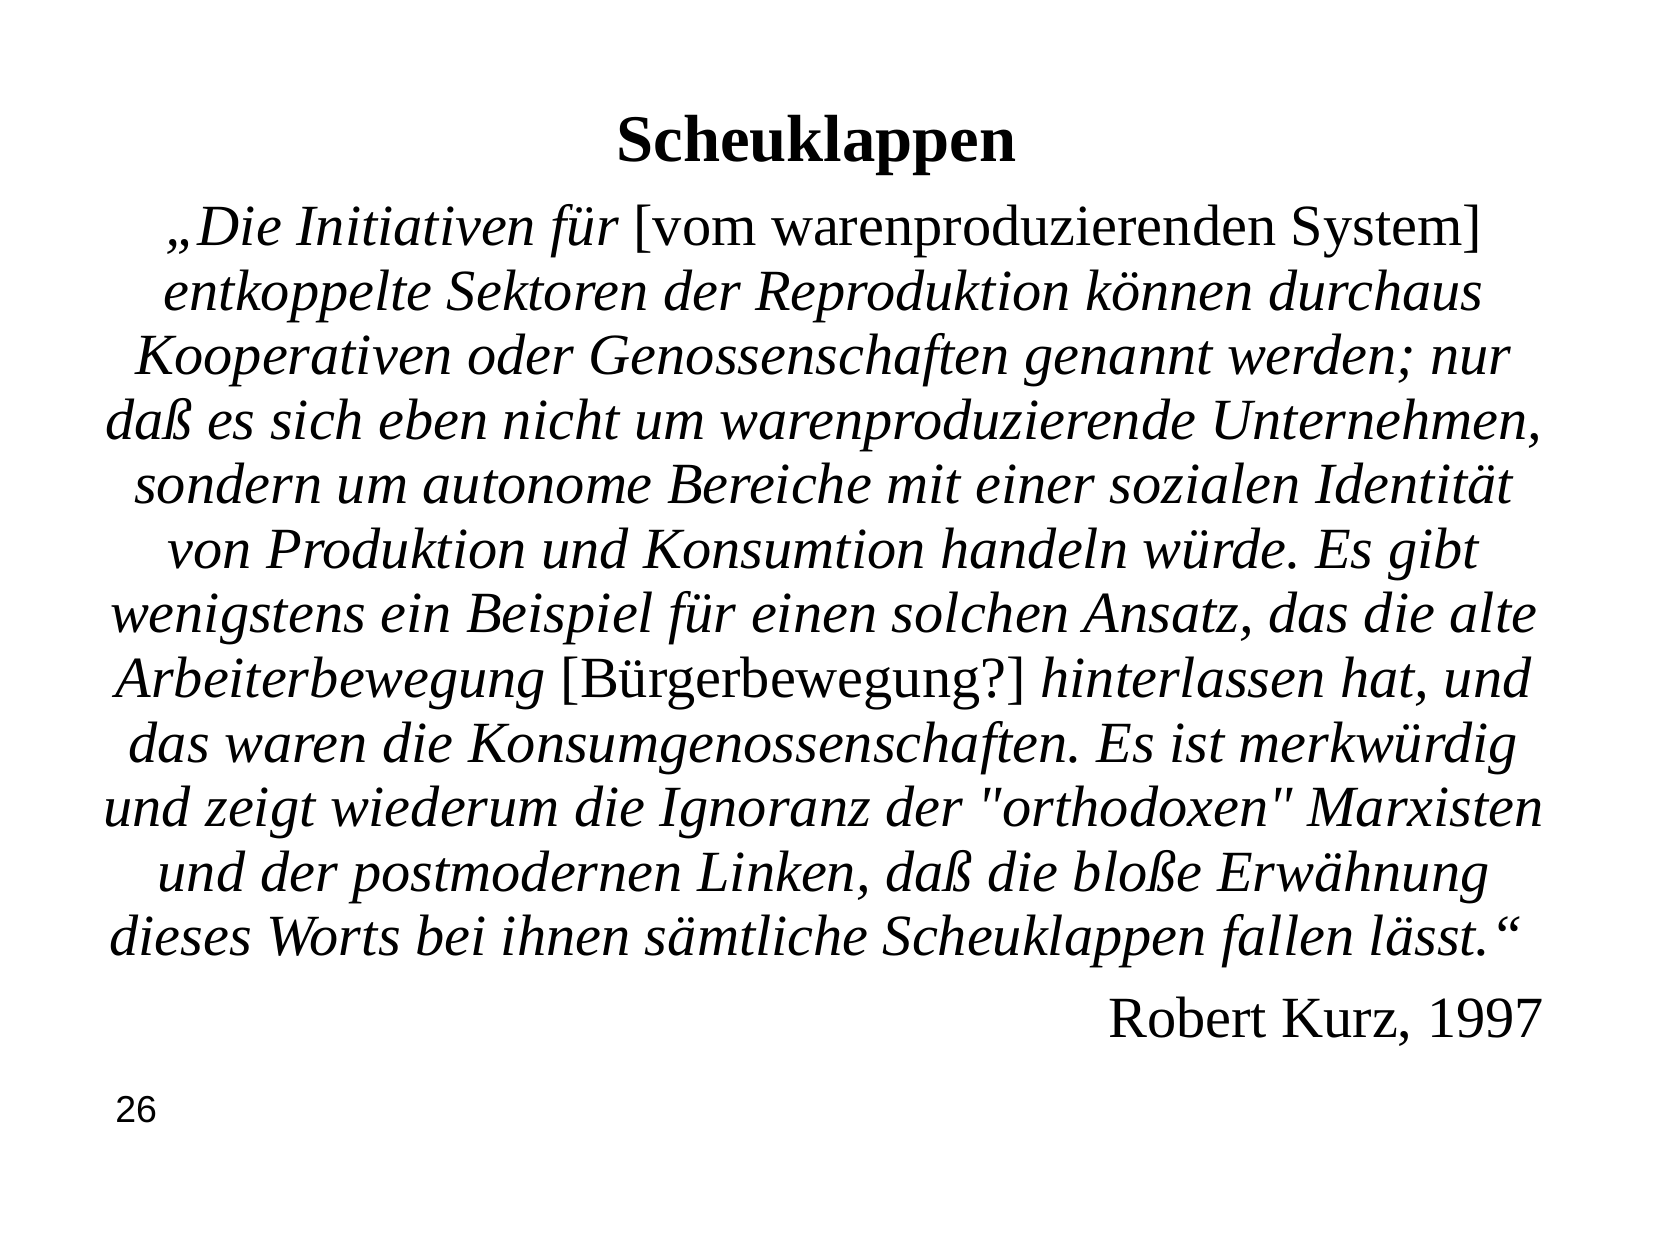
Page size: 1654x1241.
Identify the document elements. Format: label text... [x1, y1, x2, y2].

text_box <Nummer> [100, 1081, 318, 1152]
text_box Scheuklappen „Die Initiativen für [vom warenproduzierenden System] entkoppelte Sektoren der Reproduktion können durchaus Kooperativen oder Genossenschaften genannt werden; nur daß es sich eben nicht um warenproduzierende Unternehmen, sondern um autonome Bereiche mit einer sozialen Identität von Produktion und Konsumtion handeln würde. Es gibt wenigstens ein Beispiel für einen solchen Ansatz, das die alte Arbeiterbewegung [Bürgerbewegung?] hinterlassen hat, und das waren die Konsumgenossenschaften. Es ist merkwürdig und zeigt wiederum die Ignoranz der "orthodoxen" Marxisten und der postmodernen Linken, daß die bloße Erwähnung dieses Worts bei ihnen sämtliche Scheuklappen fallen lässt.“ Robert Kurz, 1997 [88, 94, 1565, 1058]
